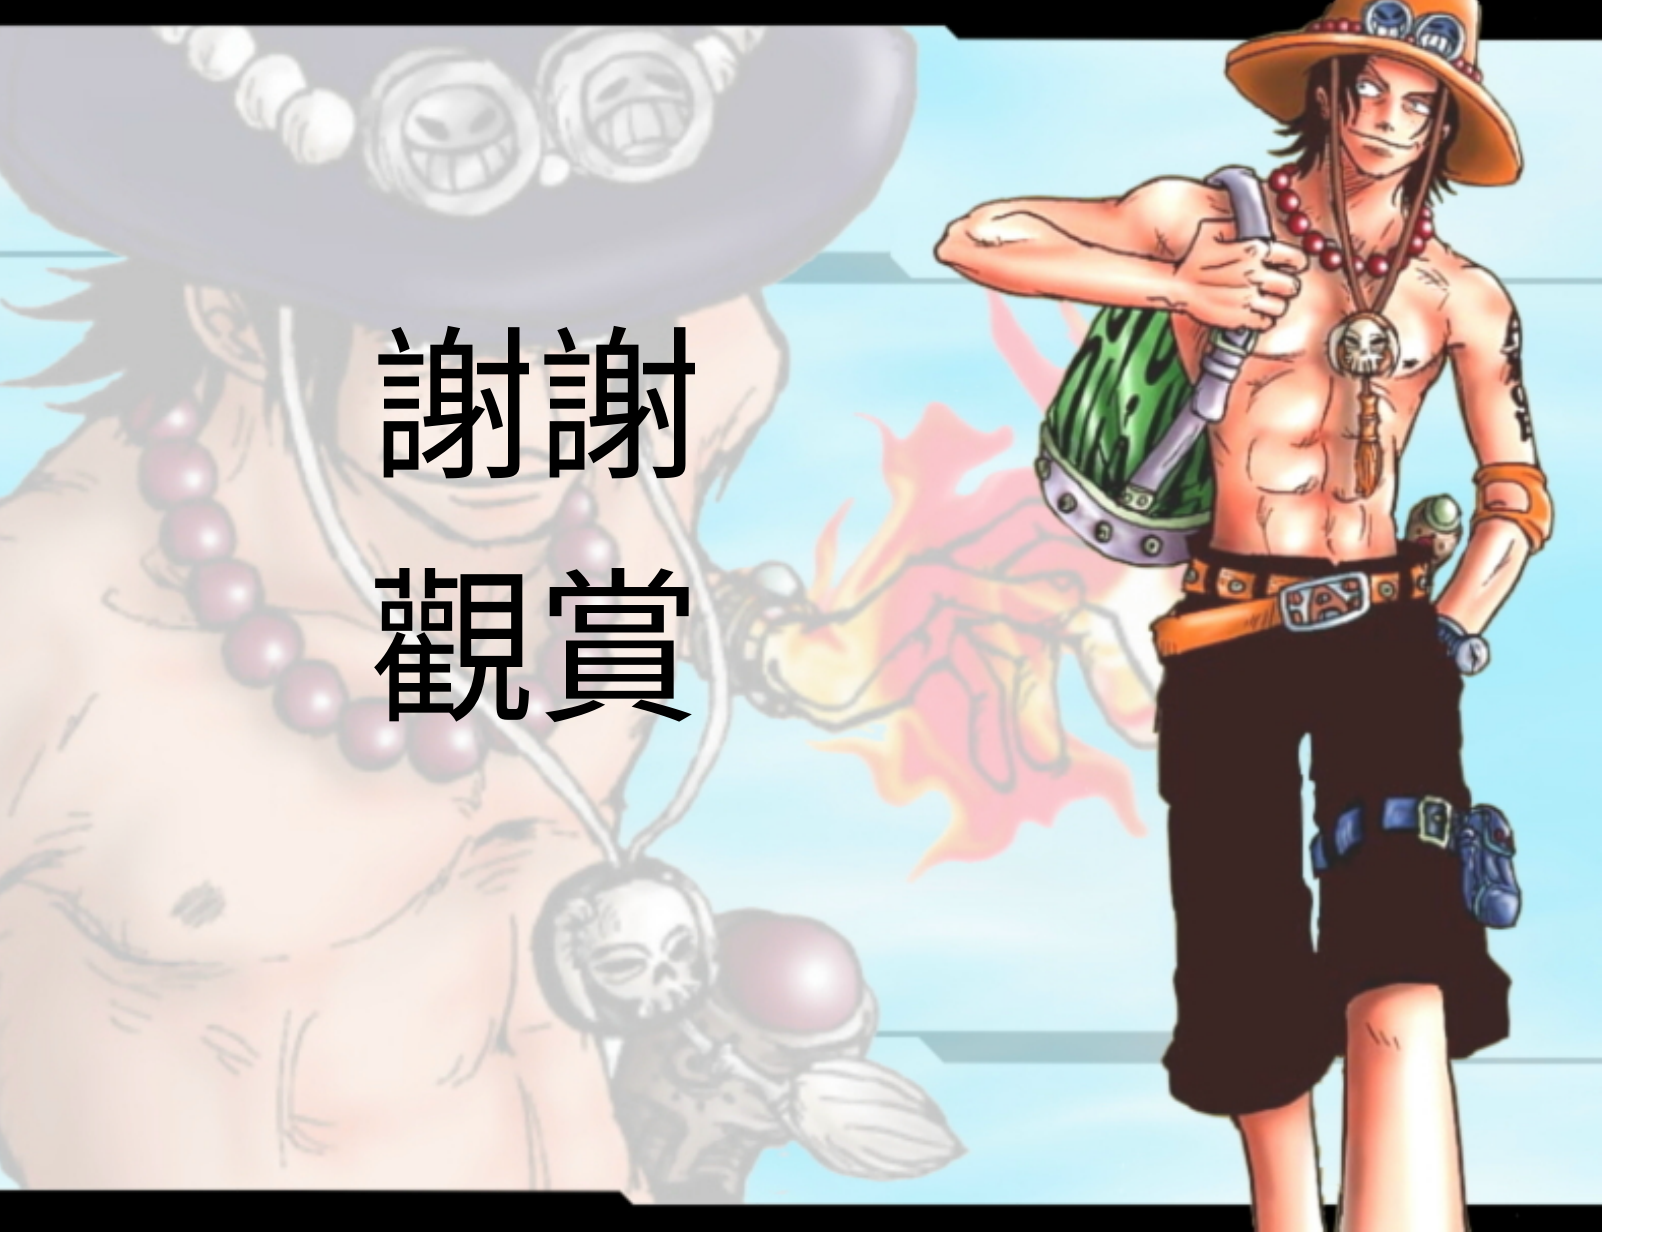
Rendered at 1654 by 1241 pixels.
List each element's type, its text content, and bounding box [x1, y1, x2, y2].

text_box 謝謝觀賞 [354, 265, 768, 681]
picture [0, 0, 1602, 1232]
